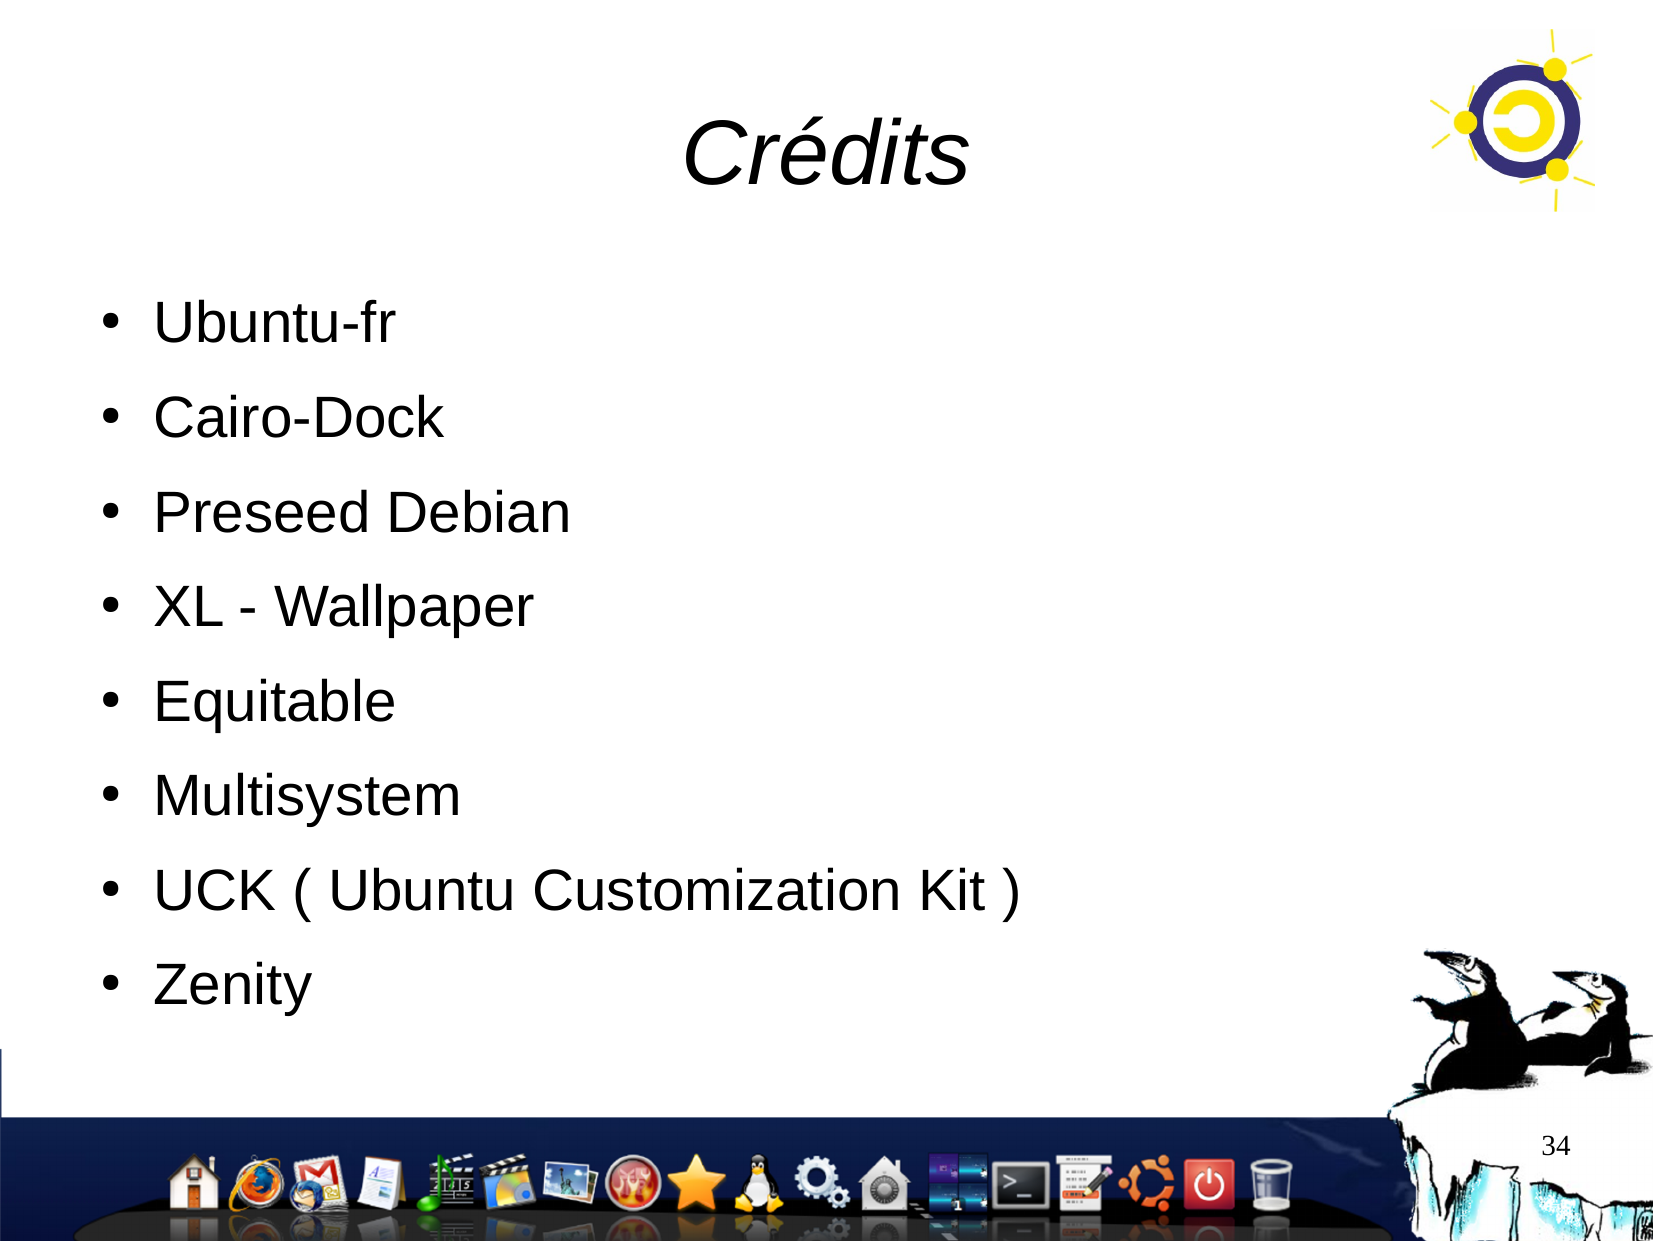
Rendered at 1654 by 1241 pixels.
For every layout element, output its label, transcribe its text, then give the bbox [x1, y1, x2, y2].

list Ubuntu-fr Cairo-Dock Preseed Debian XL - Wallpaper Equitable Multisystem UCK ( Ubuntu Customization Kit ) Zenity [82, 290, 1571, 1109]
picture [0, 29, 1653, 1241]
title Crédits [82, 49, 1571, 257]
